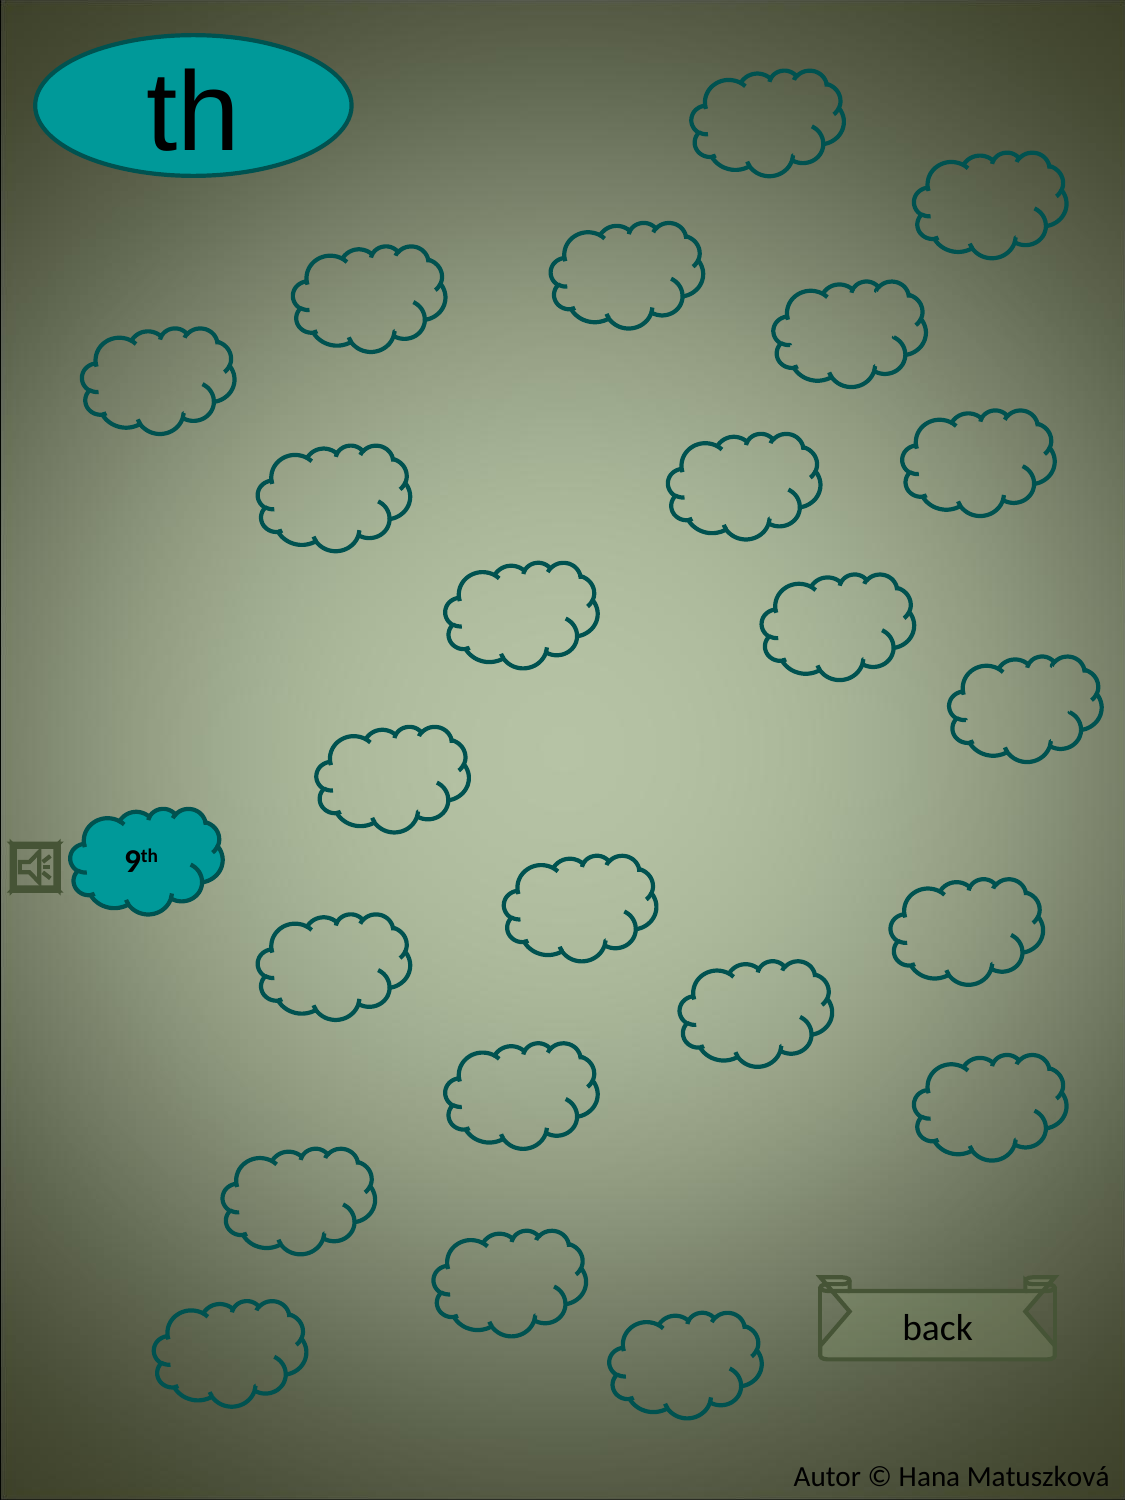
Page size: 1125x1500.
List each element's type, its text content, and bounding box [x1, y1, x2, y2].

text_box th [35, 35, 352, 176]
text_box back [820, 1277, 1055, 1360]
text_box 9th [70, 808, 223, 915]
picture [0, 0, 1125, 1500]
text_box Autor © Hana Matuszková [778, 1449, 1125, 1500]
